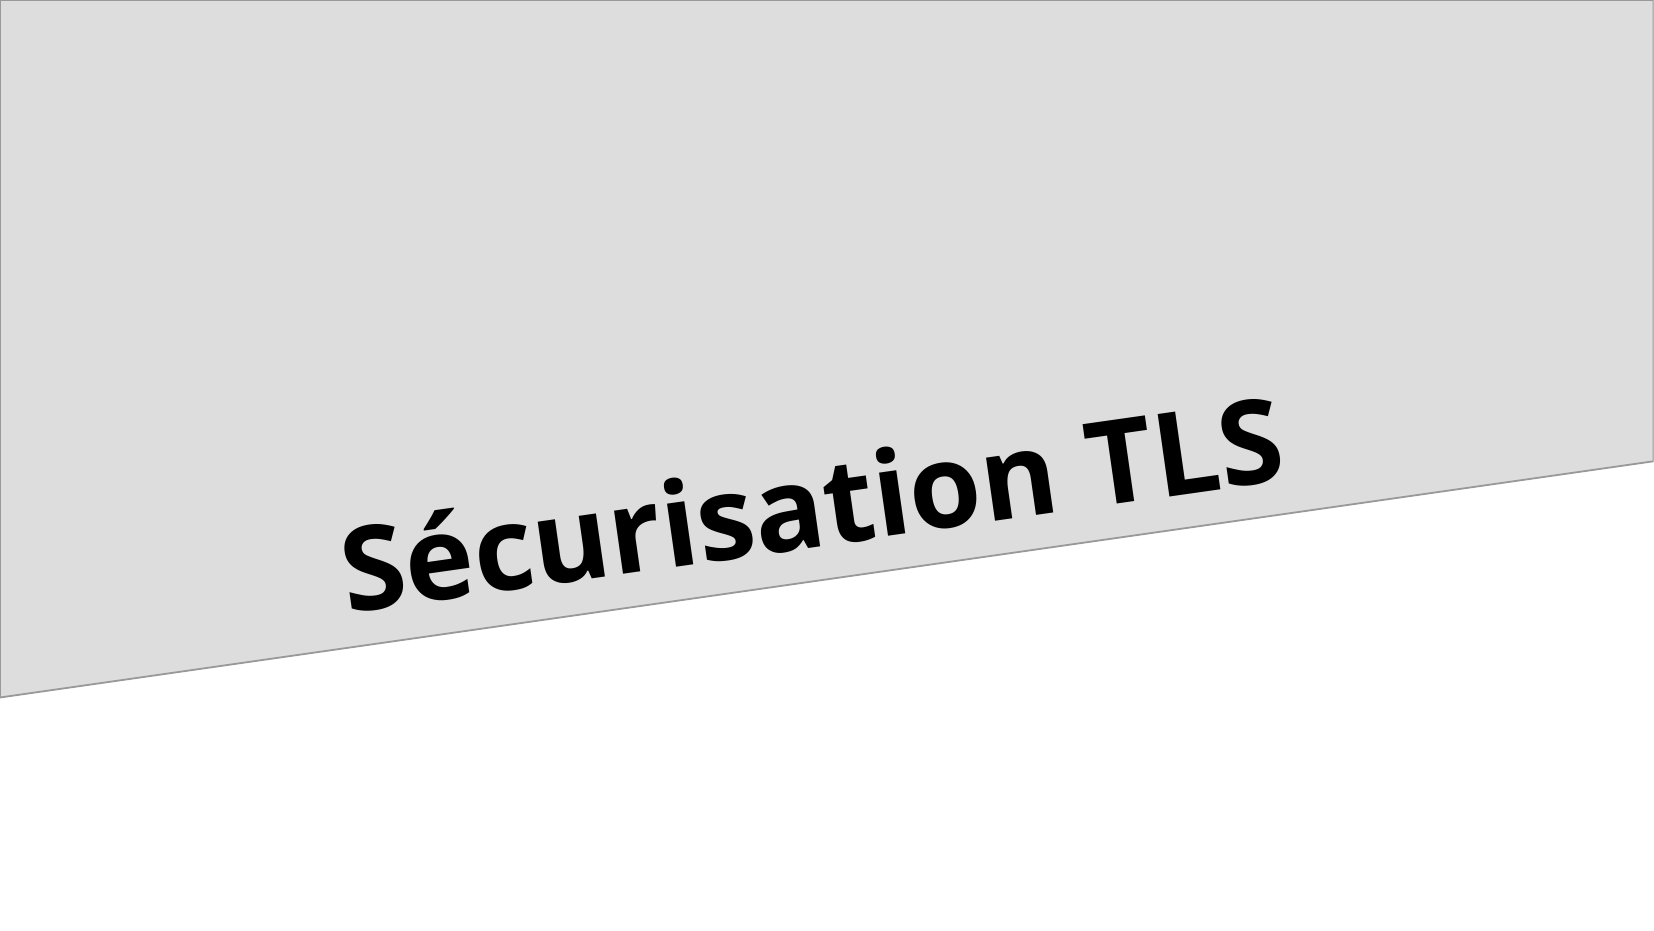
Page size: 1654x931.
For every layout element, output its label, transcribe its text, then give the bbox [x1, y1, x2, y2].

title Sécurisation TLS [62, 267, 1562, 737]
text_box David ROUMANET [100, 478, 1546, 782]
